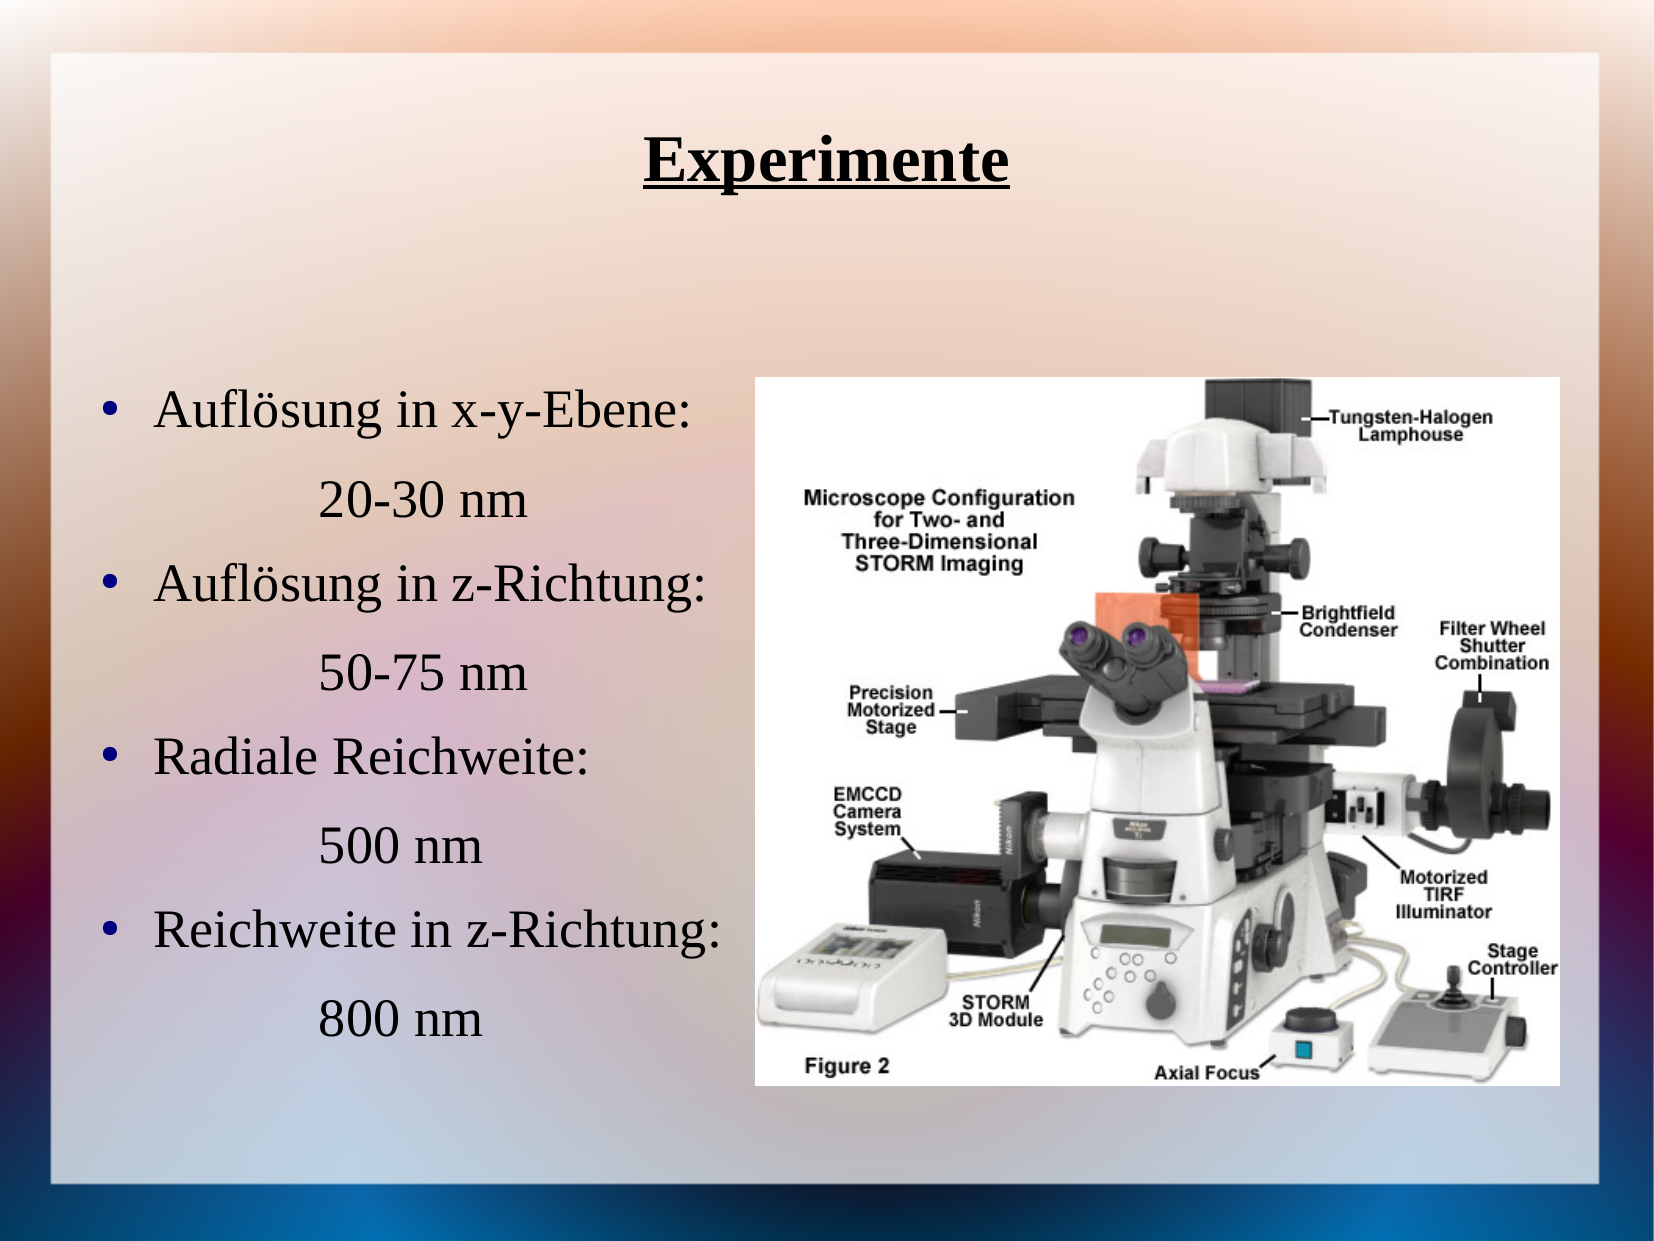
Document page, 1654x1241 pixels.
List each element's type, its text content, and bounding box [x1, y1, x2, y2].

list Auflösung in x-y-Ebene: 20-30 nm Auflösung in z-Richtung: 50-75 nm Radiale Reichweite: 500 nm Reichweite in z-Richtung: 800 nm [82, 290, 1571, 1056]
picture [0, 0, 1654, 1241]
title Experimente [82, 55, 1571, 263]
